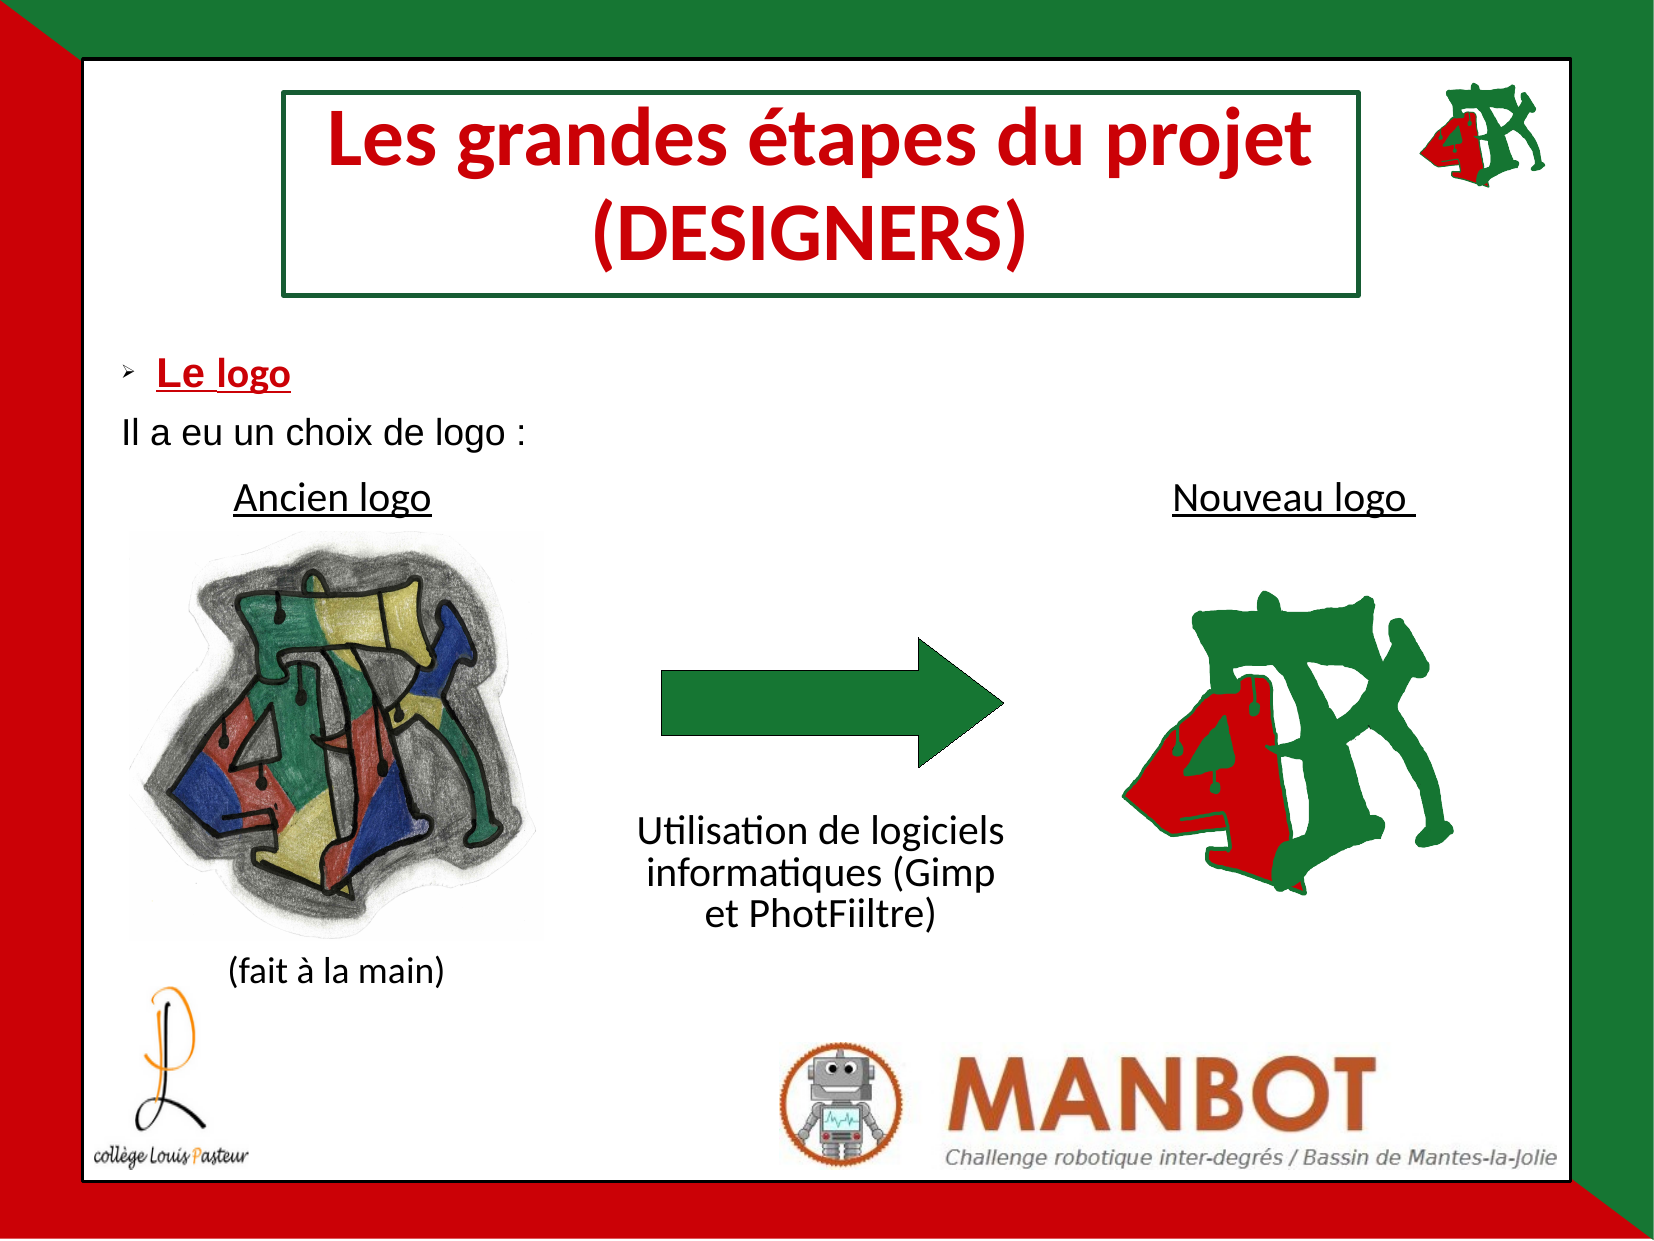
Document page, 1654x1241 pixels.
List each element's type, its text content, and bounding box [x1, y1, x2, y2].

text_box Il a eu un choix de logo : [106, 403, 579, 502]
picture [1084, 554, 1495, 934]
text_box Nouveau logo [1157, 472, 1453, 530]
picture [129, 531, 544, 941]
text_box Ancien logo [218, 472, 479, 530]
text_box Utilisation de logiciels informatiques (Gimp et PhotFiiltre) [620, 805, 1022, 1030]
text_box (fait à la main) [212, 947, 473, 1001]
text_box Les grandes étapes du projet (DESIGNERS) [283, 92, 1359, 296]
picture [779, 1042, 1557, 1170]
text_box Le logo [106, 342, 319, 403]
picture [94, 986, 249, 1170]
picture [1405, 70, 1561, 201]
text_box [661, 637, 1004, 768]
